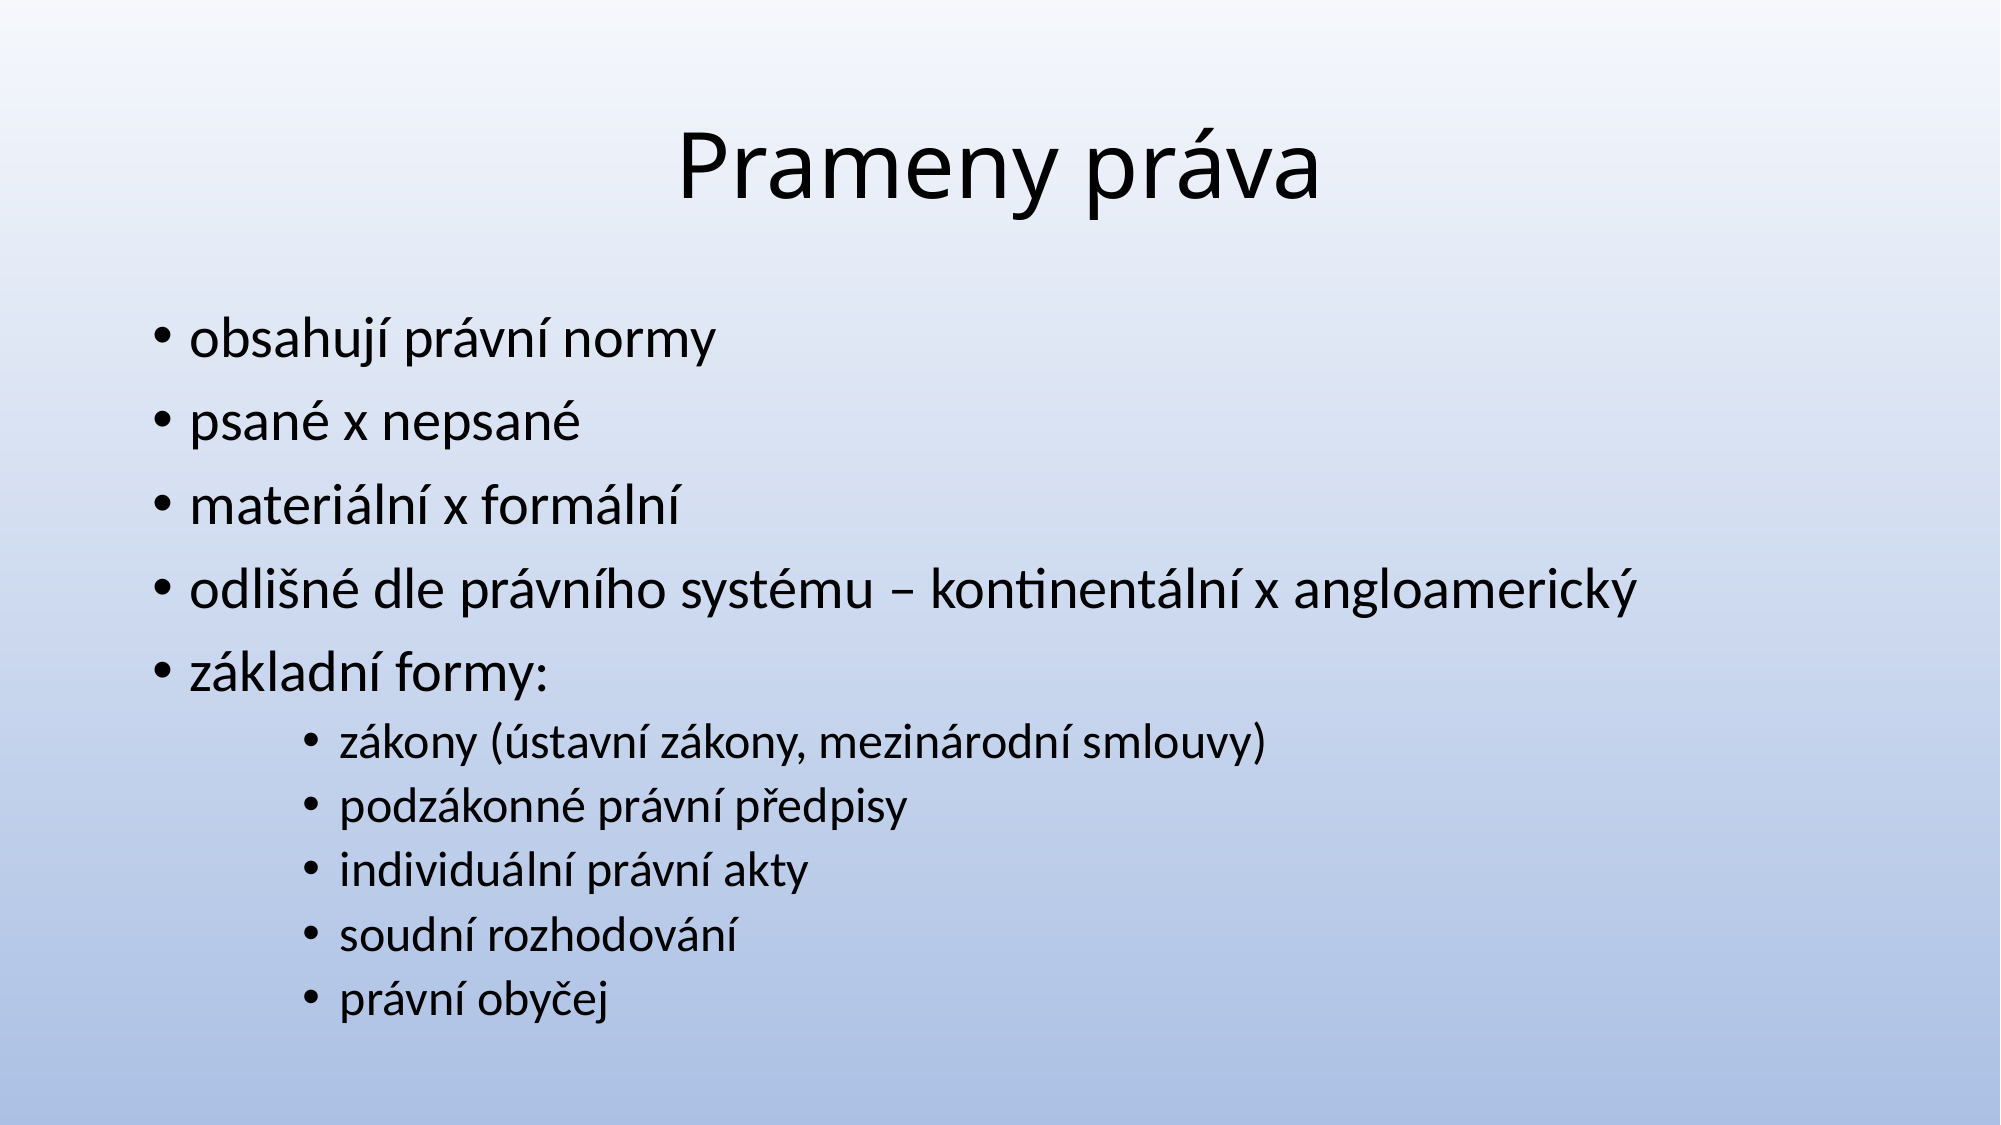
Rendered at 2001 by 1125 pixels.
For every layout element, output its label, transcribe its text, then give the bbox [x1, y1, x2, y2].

list obsahují právní normy psané x nepsané materiální x formální odlišné dle právního systému – kontinentální x angloamerický základní formy: zákony (ústavní zákony, mezinárodní smlouvy) podzákonné právní předpisy individuální právní akty soudní rozhodování právní obyčej [137, 299, 1863, 1066]
title Prameny práva [137, 59, 1863, 278]
